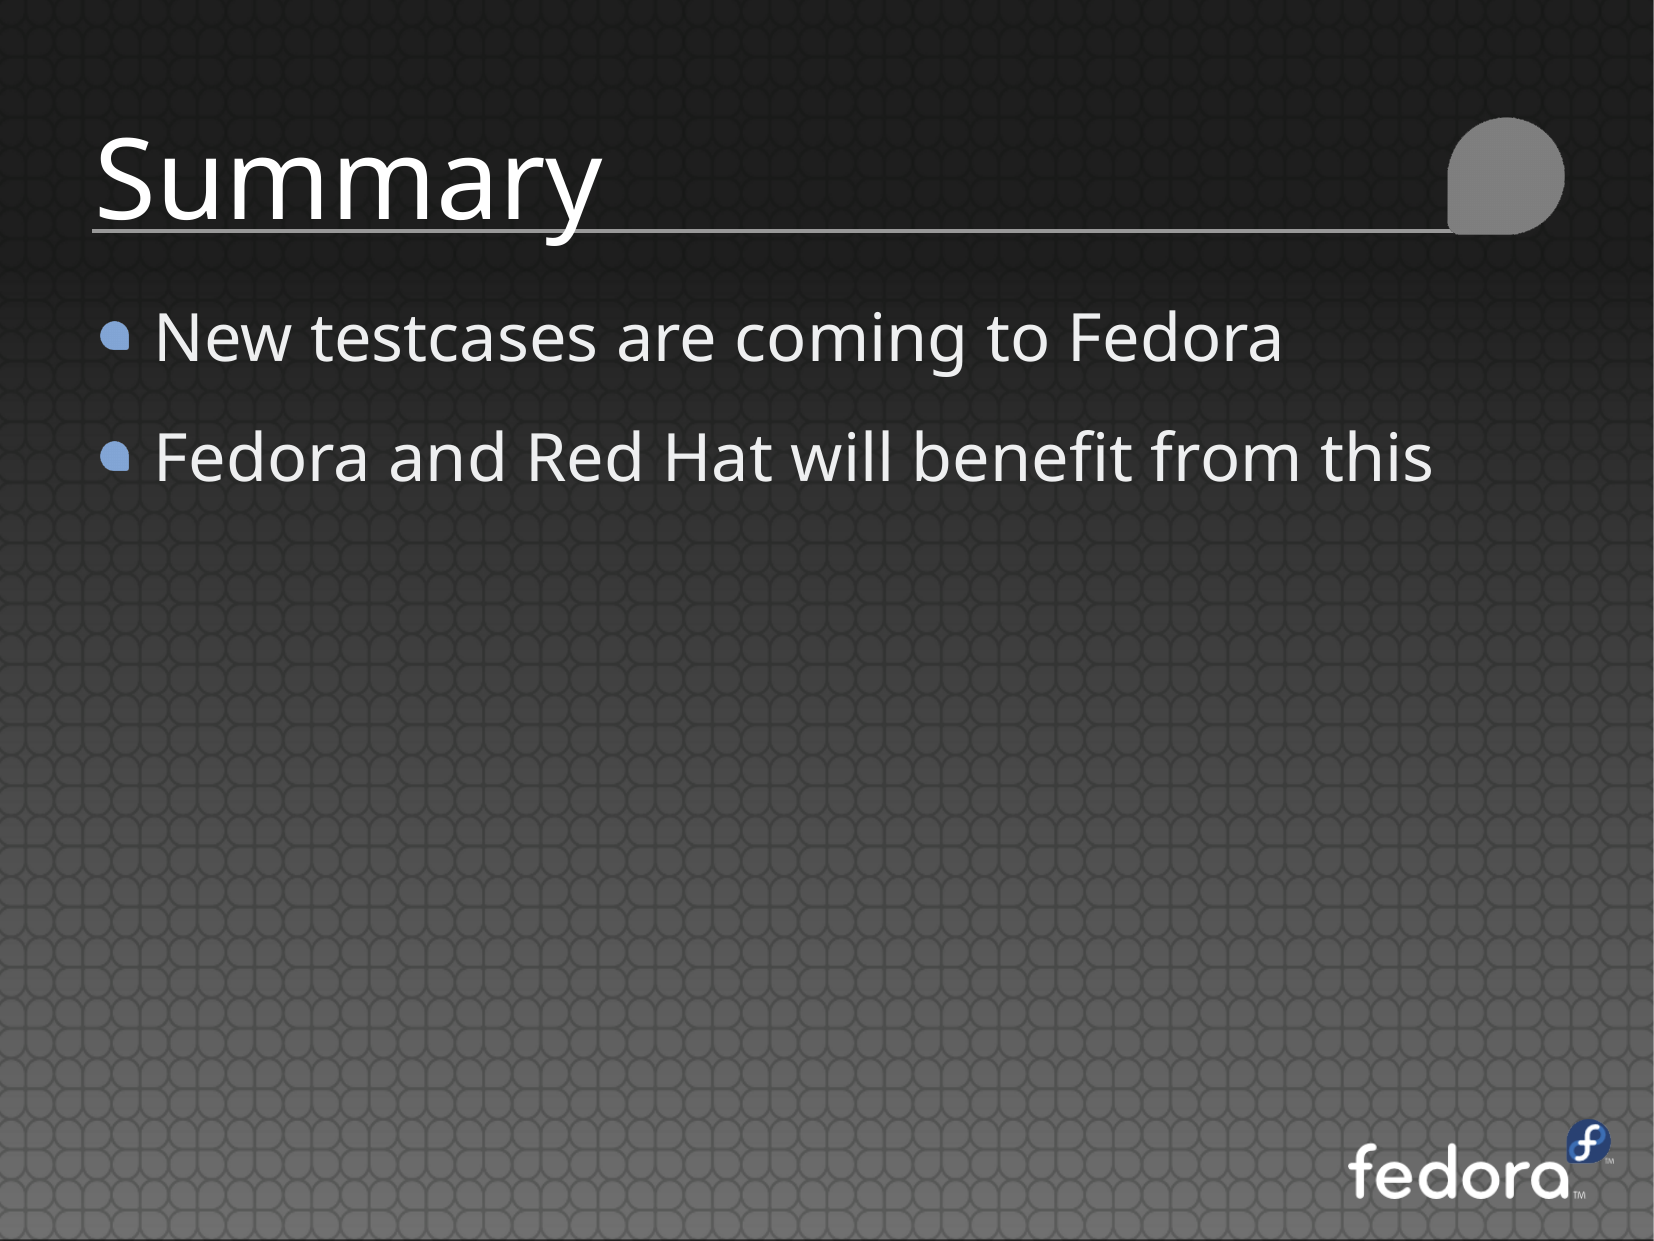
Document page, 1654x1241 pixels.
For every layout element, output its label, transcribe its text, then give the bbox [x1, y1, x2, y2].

picture [0, 0, 1654, 1241]
list New testcases are coming to Fedora Fedora and Red Hat will benefit from this [82, 290, 1571, 1094]
title Summary [94, 100, 1426, 251]
